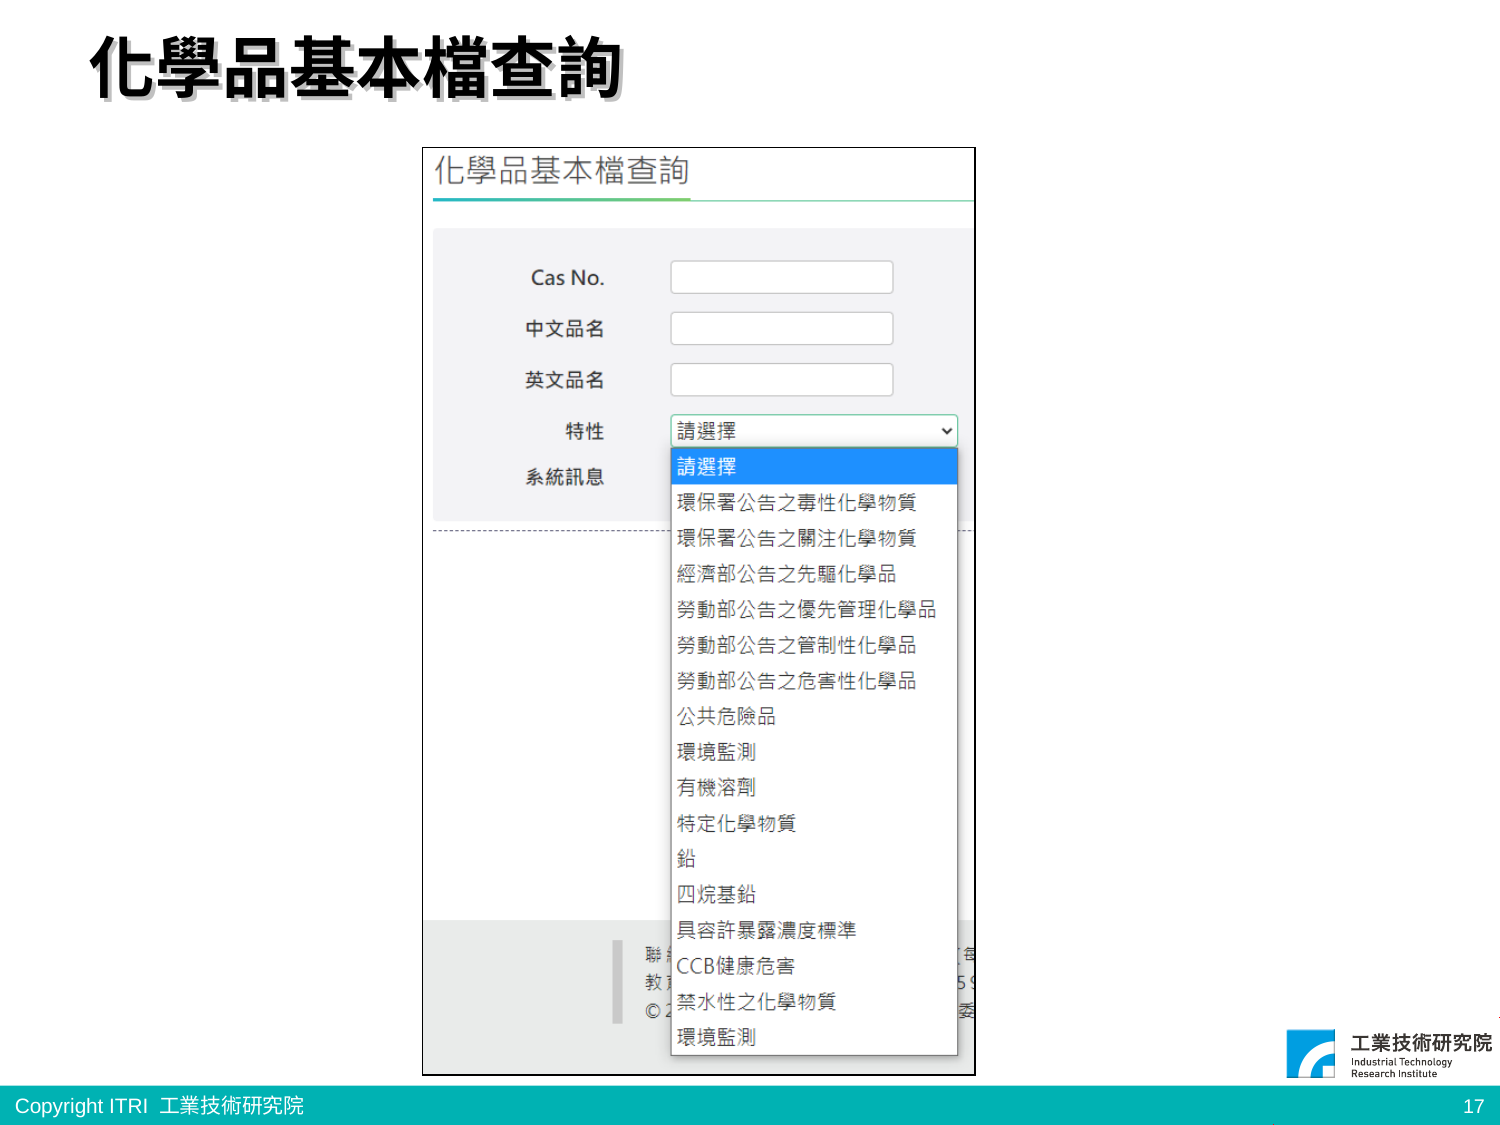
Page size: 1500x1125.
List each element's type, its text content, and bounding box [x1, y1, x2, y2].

title 化學品基本檔查詢 [73, 0, 1447, 132]
text_box <編號> [1406, 1085, 1500, 1125]
picture [423, 148, 975, 1075]
